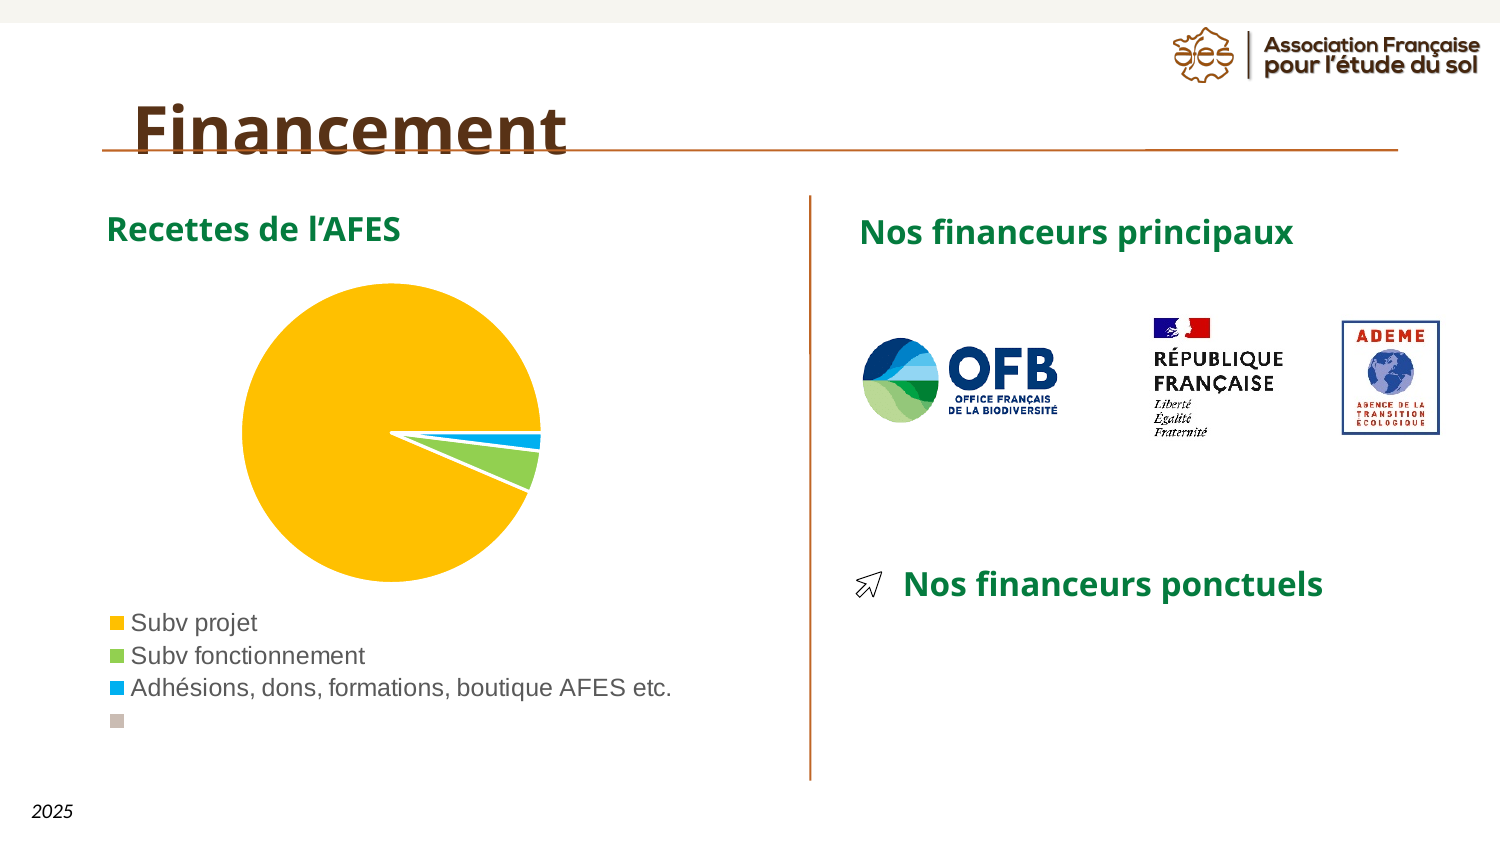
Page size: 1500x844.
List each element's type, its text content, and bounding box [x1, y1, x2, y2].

text_box Nos financeurs ponctuels [887, 548, 1500, 608]
text_box 2025 [16, 786, 766, 830]
chart [24, 272, 758, 740]
picture [1173, 26, 1495, 97]
text_box Recettes de l’AFES [91, 195, 735, 256]
picture [1149, 314, 1446, 441]
title Financement [83, 40, 1350, 177]
picture [844, 317, 1075, 443]
text_box Nos financeurs principaux [844, 198, 1487, 259]
picture [845, 561, 892, 608]
